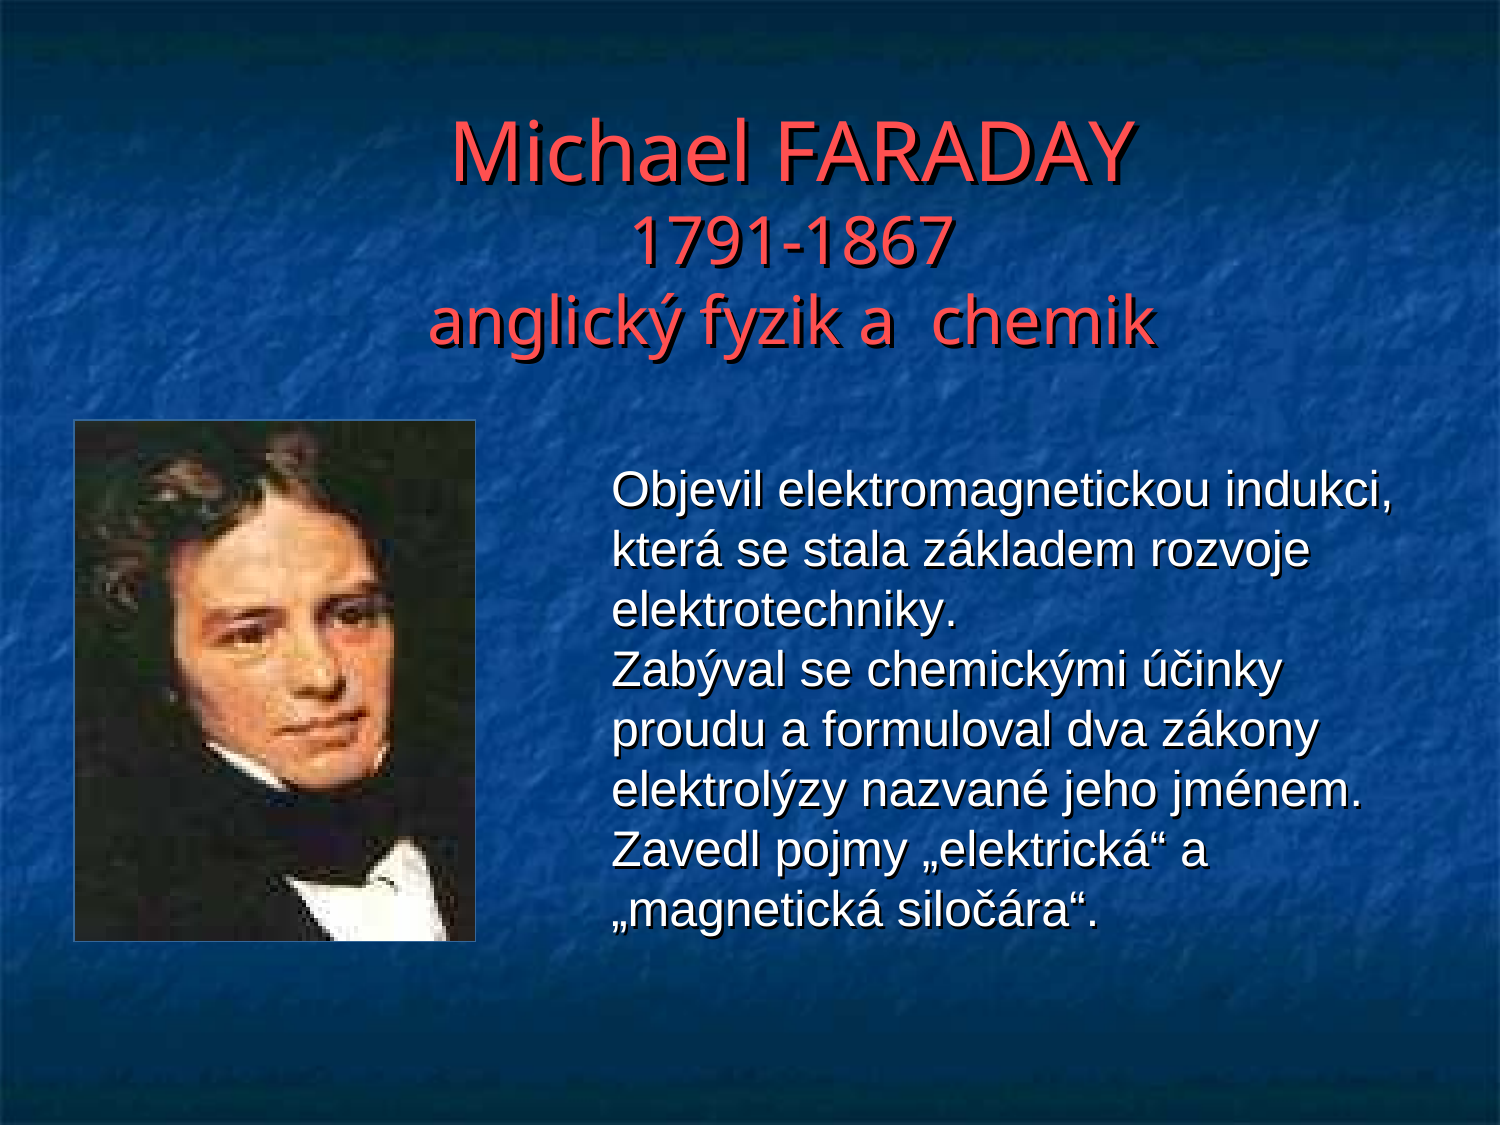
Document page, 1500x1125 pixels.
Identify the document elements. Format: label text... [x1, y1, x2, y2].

text_box Objevil elektromagnetickou indukci, která se stala základem rozvoje elektrotechniky. Zabýval se chemickými účinky proudu a formuloval dva zákony elektrolýzy nazvané jeho jménem. Zavedl pojmy „elektrická“ a „magnetická siločára“. [596, 449, 1436, 945]
title Michael FARADAY 1791-1867 anglický fyzik a chemik [194, 90, 1391, 466]
picture [0, 0, 1500, 1125]
